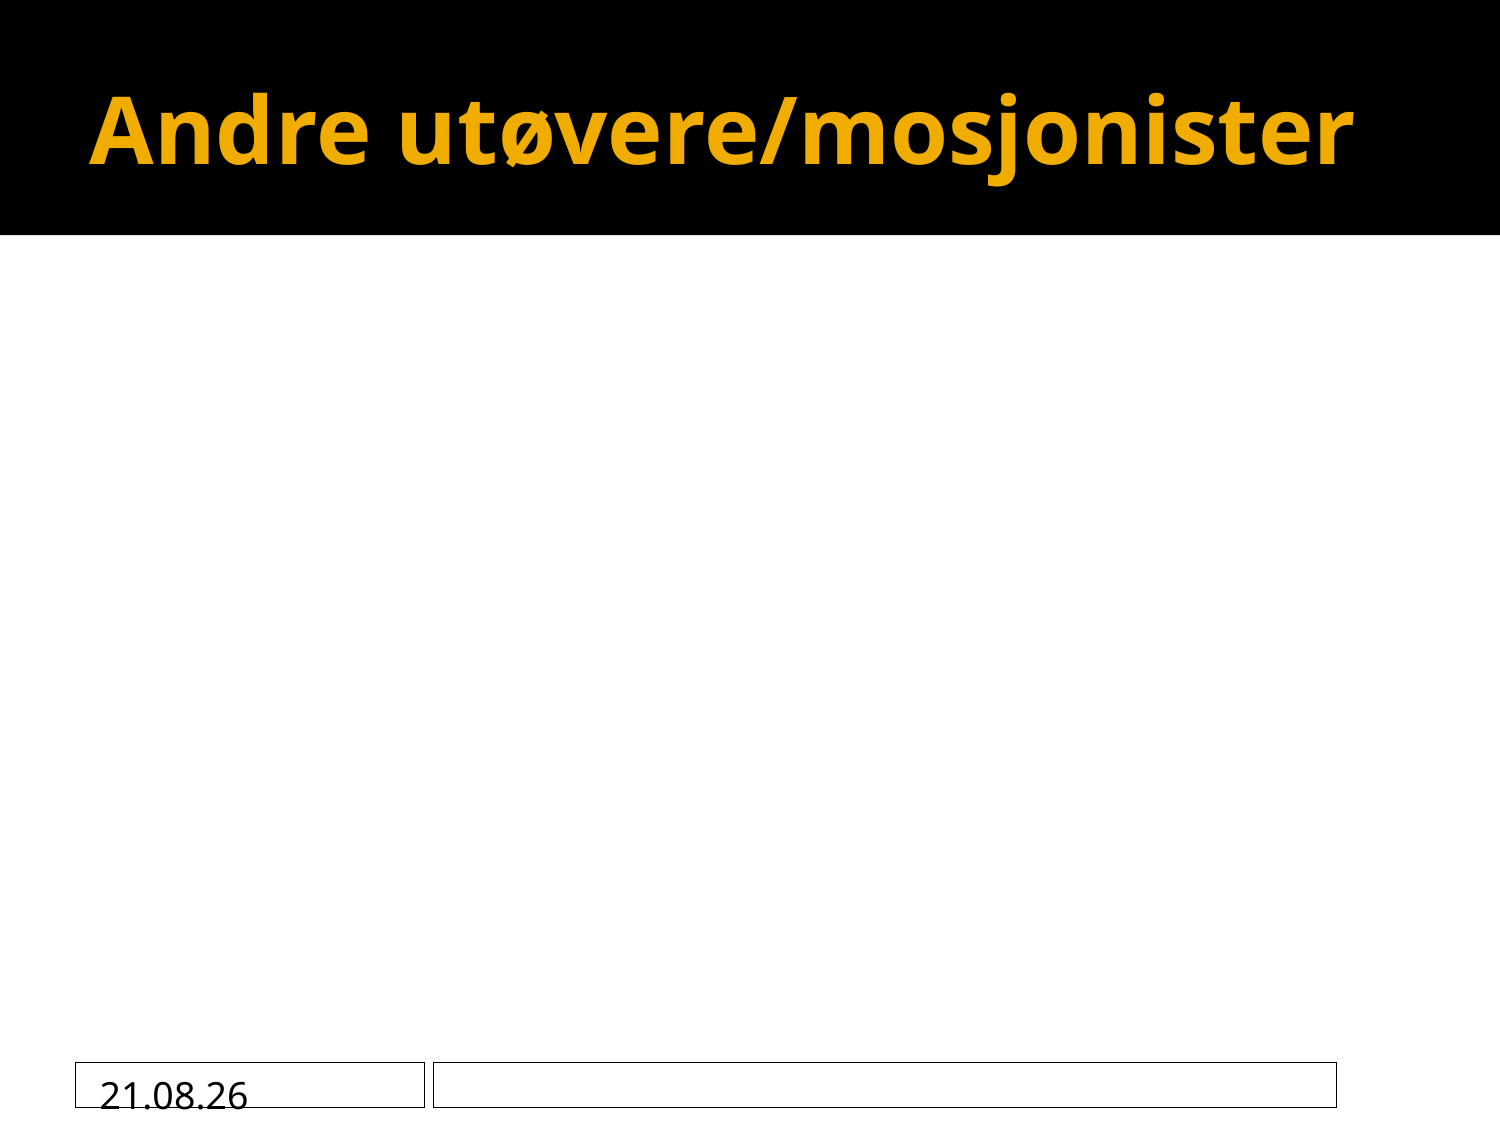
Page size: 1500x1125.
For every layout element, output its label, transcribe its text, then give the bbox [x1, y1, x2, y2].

title Andre utøvere/mosjonister [75, 25, 1425, 231]
